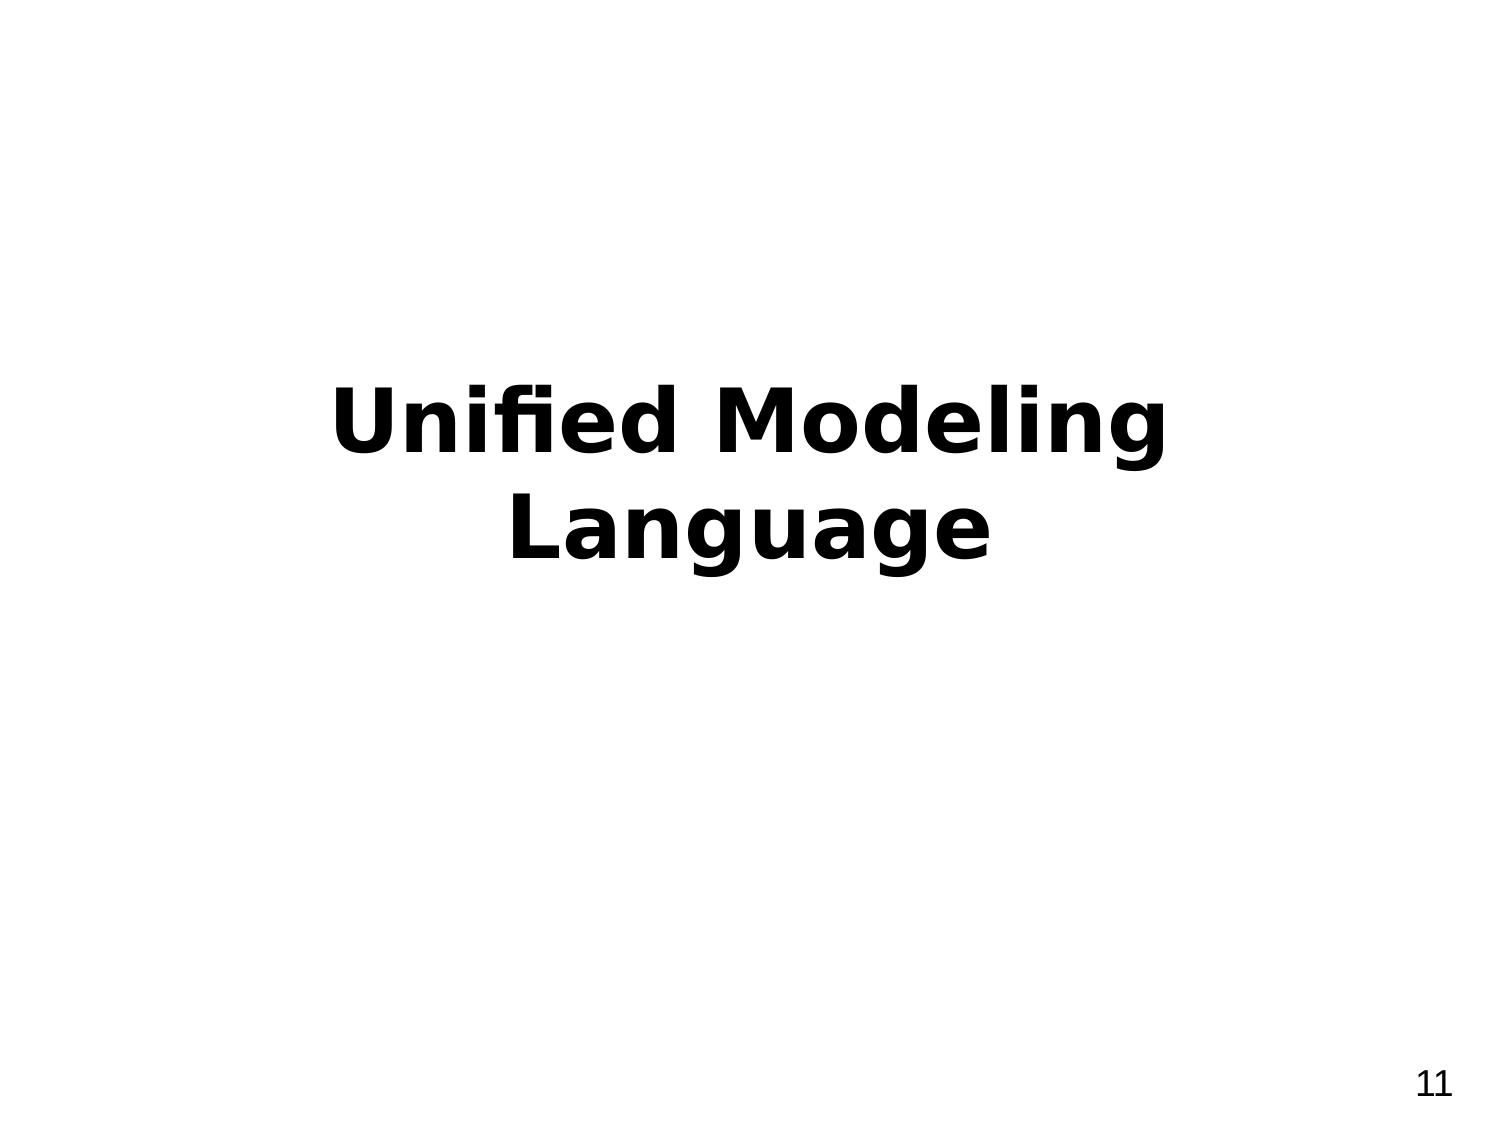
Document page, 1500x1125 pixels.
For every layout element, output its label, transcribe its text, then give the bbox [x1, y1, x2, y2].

title Unified Modeling Language [75, 376, 1425, 564]
